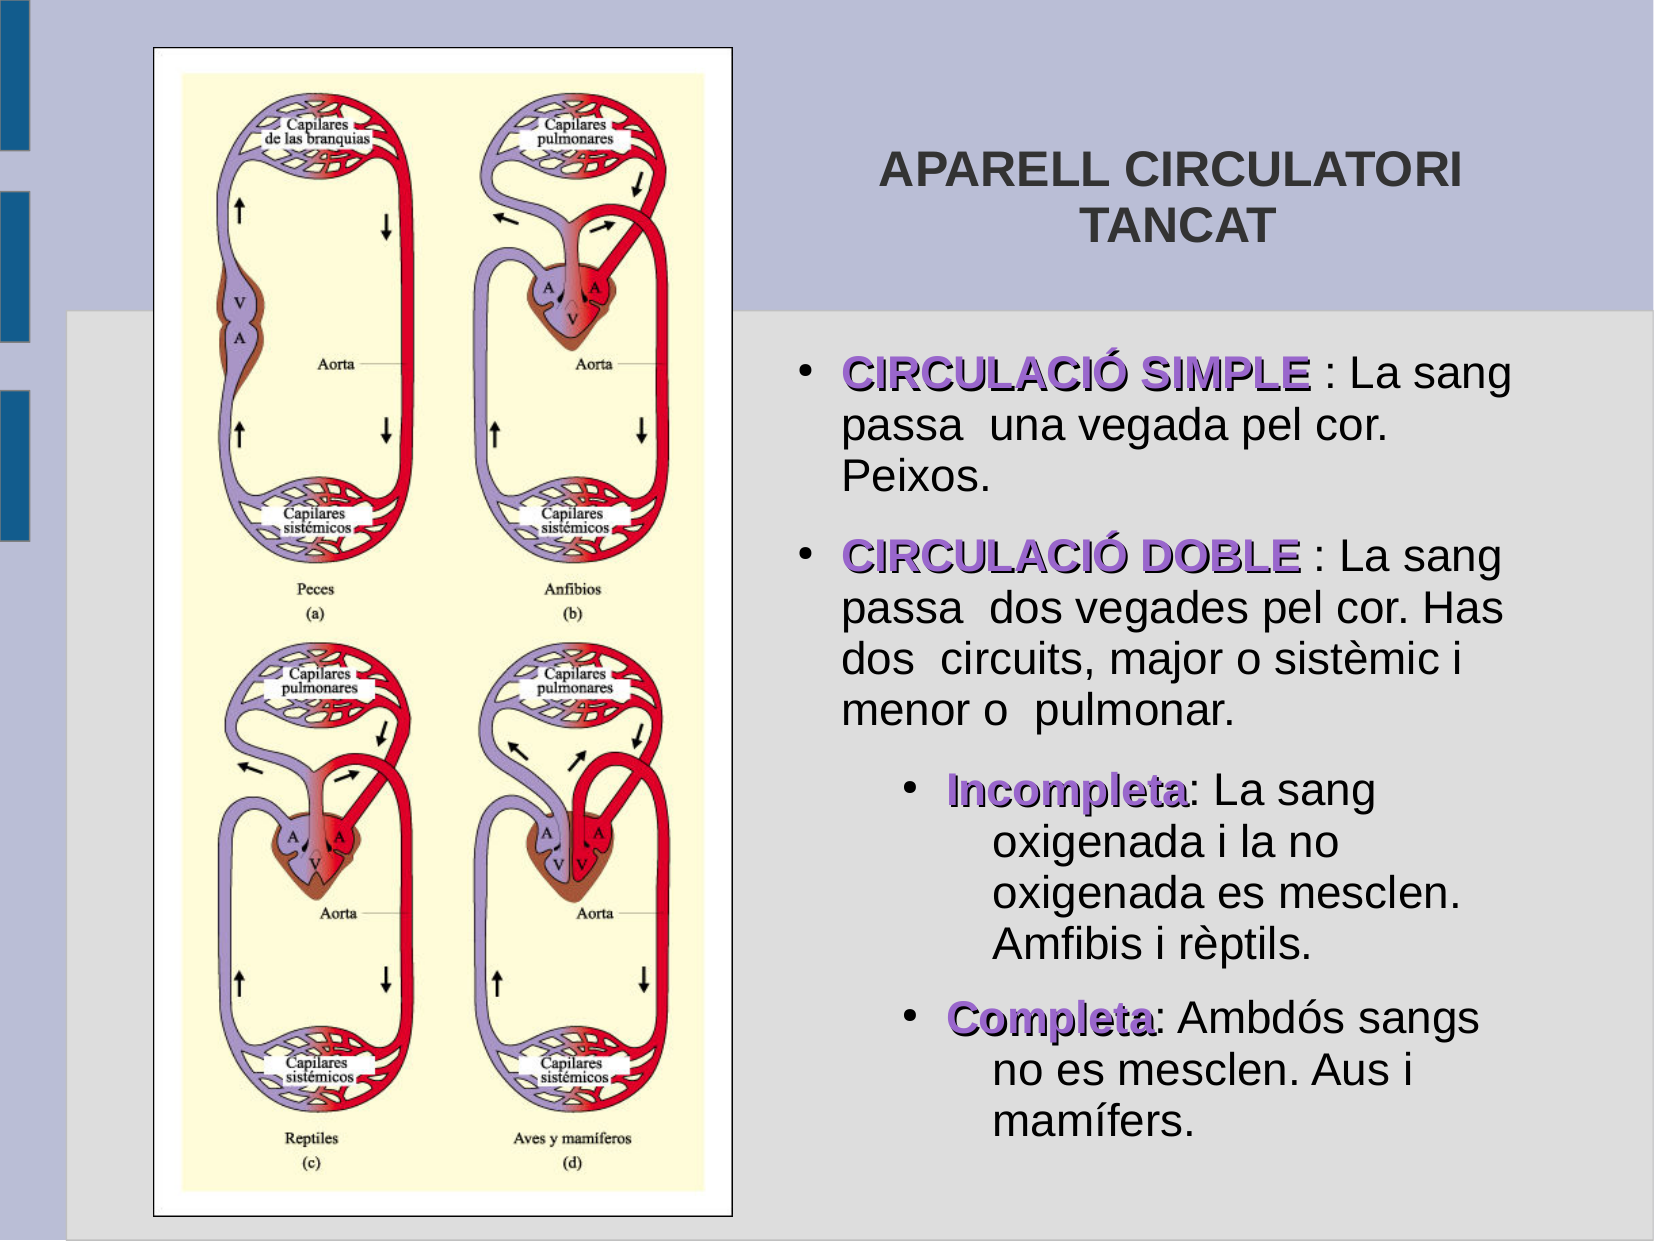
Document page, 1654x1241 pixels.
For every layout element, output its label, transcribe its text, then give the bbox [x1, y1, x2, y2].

title APARELL CIRCULATORI TANCAT [738, 94, 1619, 302]
list CIRCULACIÓ SIMPLE : La sang passa una vegada pel cor. Peixos. CIRCULACIÓ DOBLE : La sang passa dos vegades pel cor. Has dos circuits, major o sistèmic i menor o pulmonar. Incompleta: La sang oxigenada i la no oxigenada es mesclen. Amfibis i rèptils. Completa: Ambdós sangs no es mesclen. Aus i mamífers. [767, 344, 1534, 1241]
picture [153, 47, 733, 1217]
